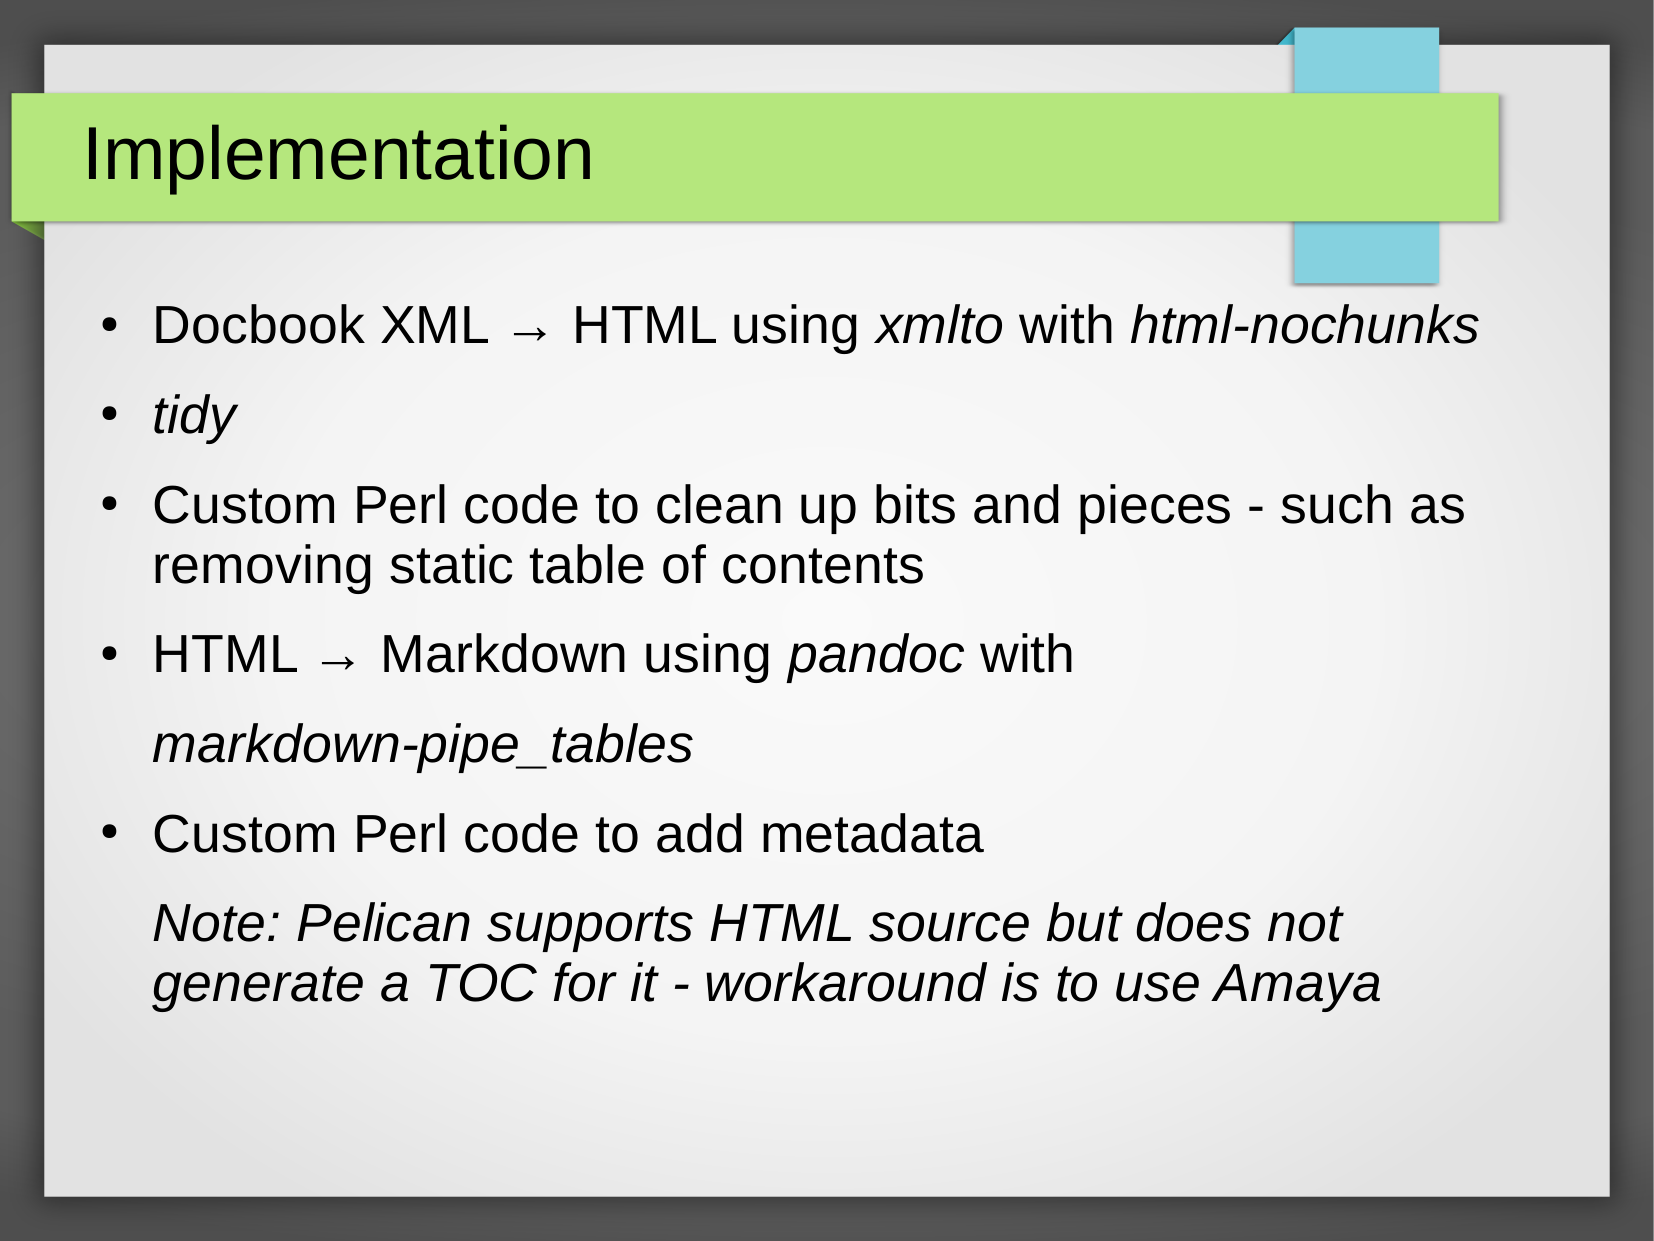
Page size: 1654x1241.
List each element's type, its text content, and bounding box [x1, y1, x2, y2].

list Docbook XML → HTML using xmlto with html-nochunks tidy Custom Perl code to clean up bits and pieces - such as removing static table of contents HTML → Markdown using pandoc with markdown-pipe_tables Custom Perl code to add metadata Note: Pelican supports HTML source but does not generate a TOC for it - workaround is to use Amaya [82, 295, 1571, 1015]
title Implementation [82, 94, 1264, 213]
picture [0, 0, 1654, 1241]
